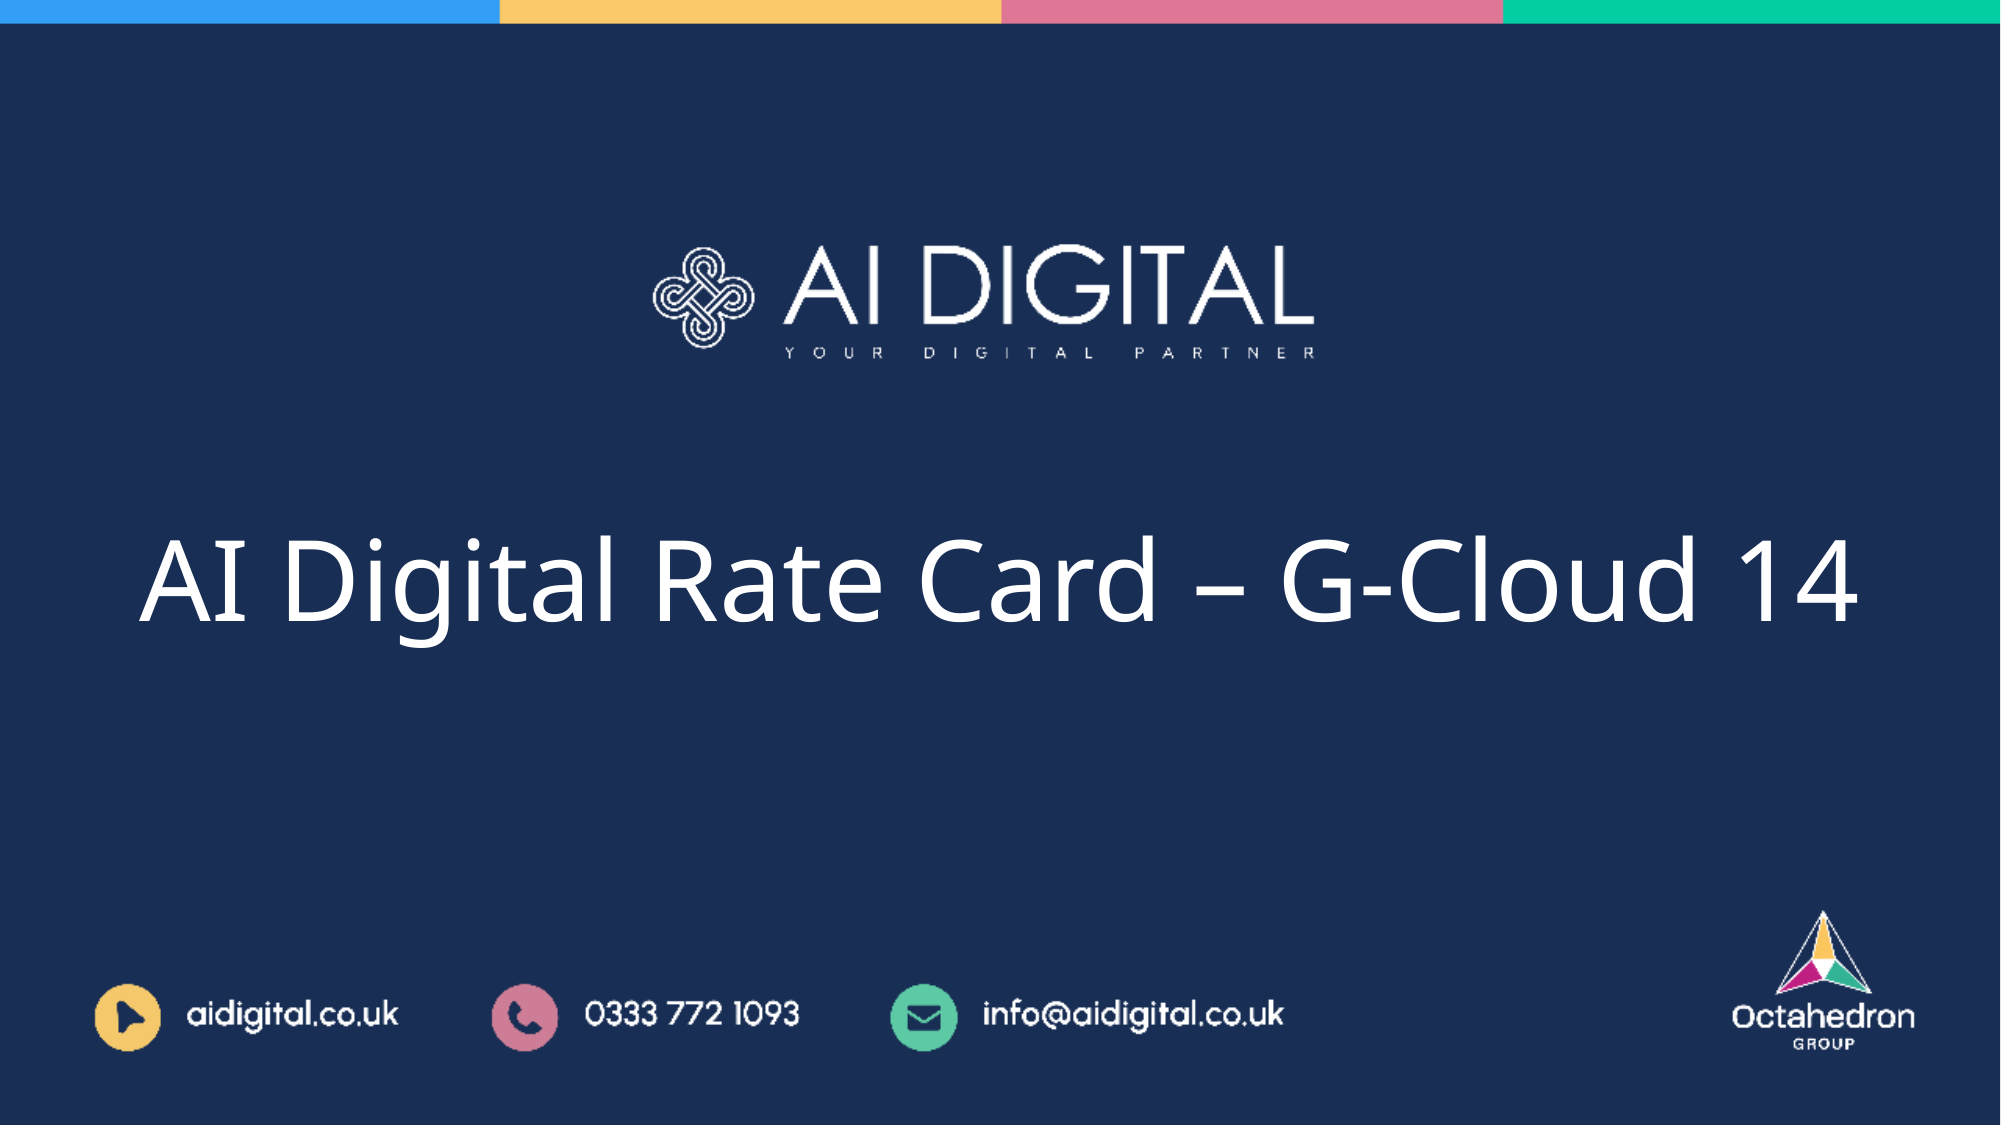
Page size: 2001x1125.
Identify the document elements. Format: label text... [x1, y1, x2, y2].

title AI Digital Rate Card – G-Cloud 14 [114, 516, 1887, 609]
